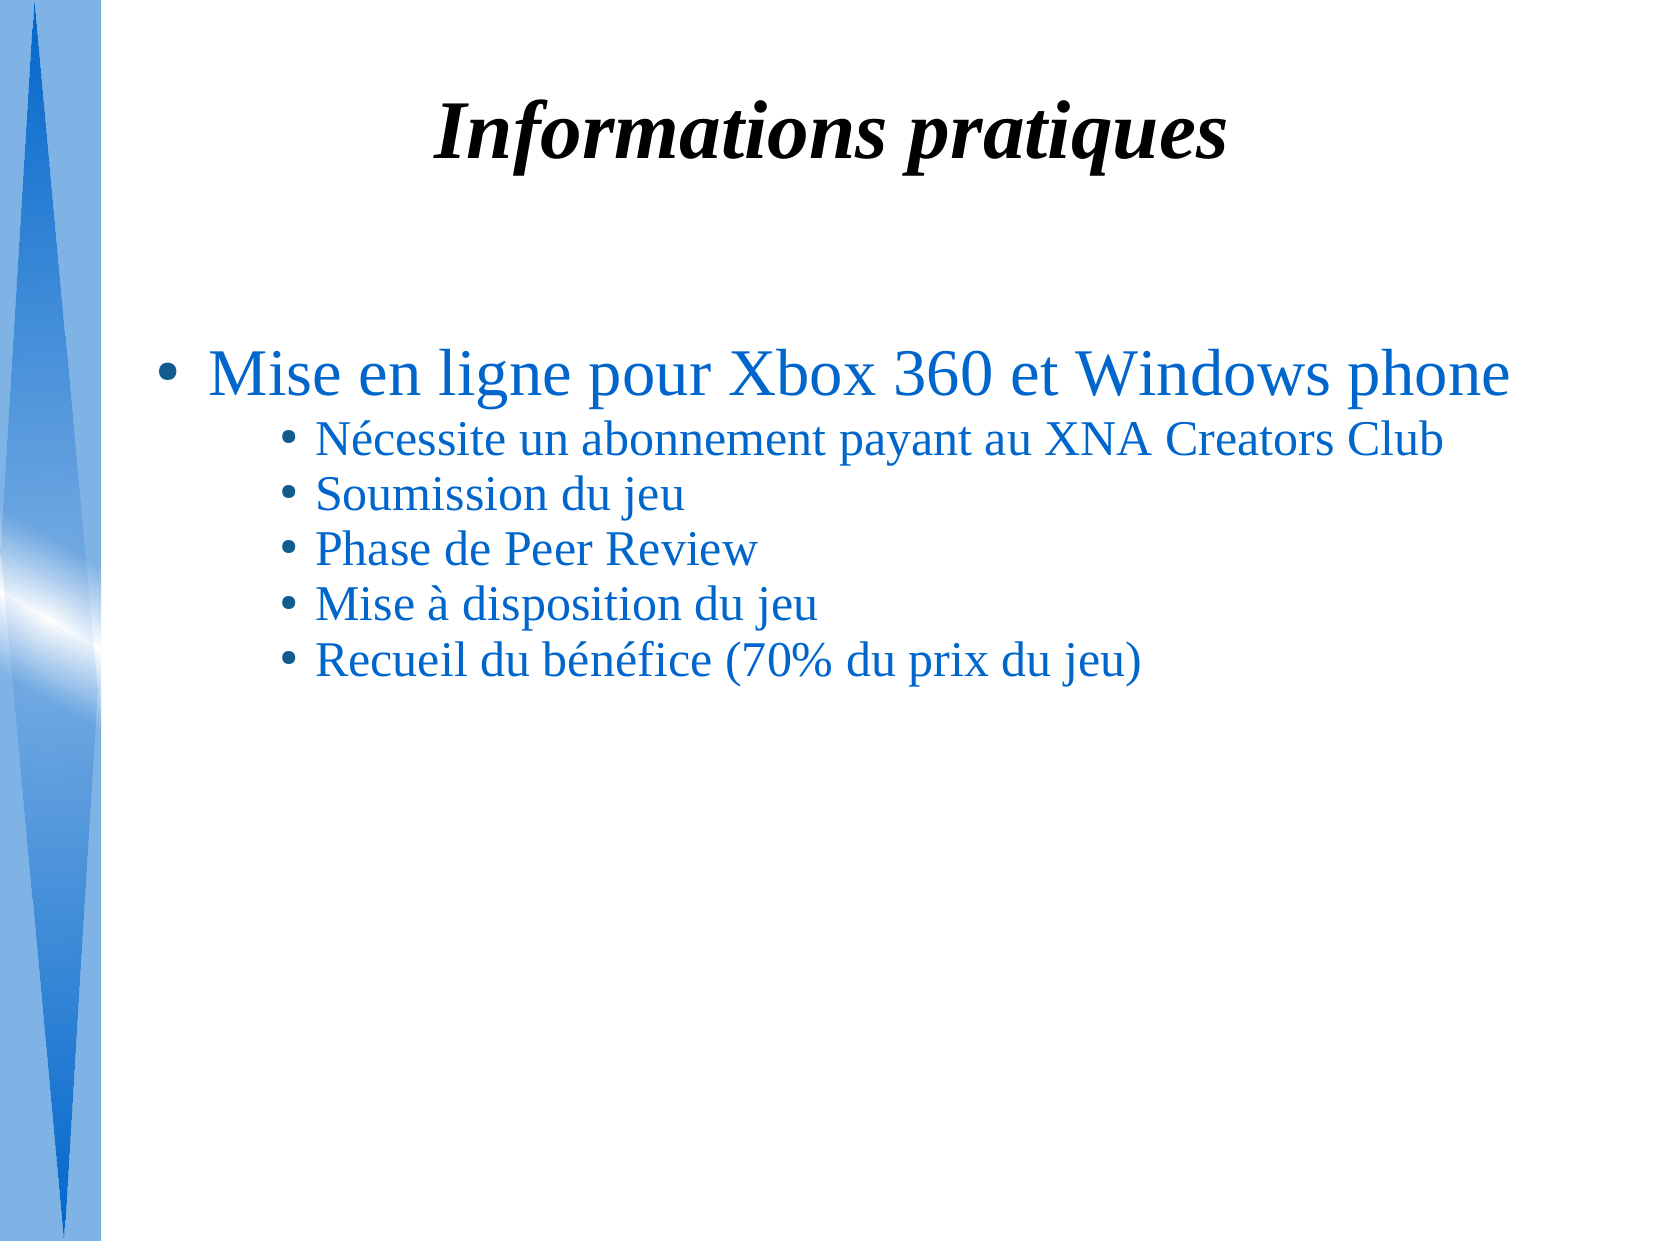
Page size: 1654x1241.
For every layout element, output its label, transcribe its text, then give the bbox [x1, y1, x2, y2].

list Mise en ligne pour Xbox 360 et Windows phone Nécessite un abonnement payant au XNA Creators Club Soumission du jeu Phase de Peer Review Mise à disposition du jeu Recueil du bénéfice (70% du prix du jeu) [138, 336, 1527, 1141]
title Informations pratiques [138, 84, 1527, 177]
